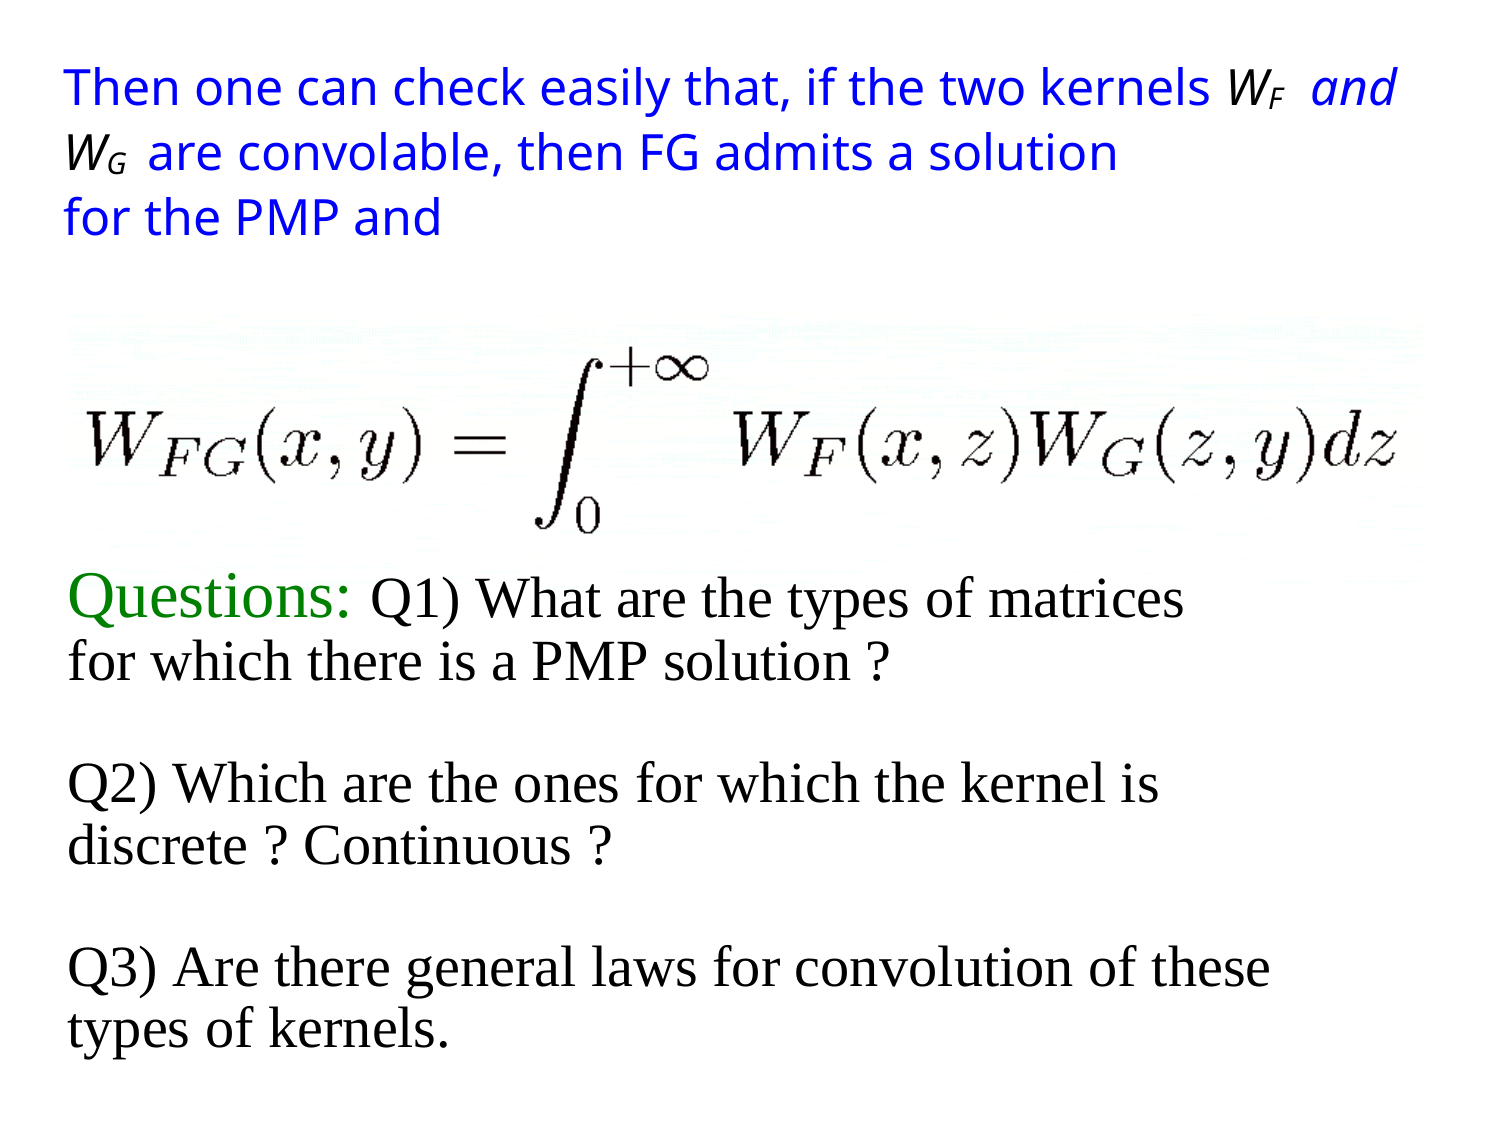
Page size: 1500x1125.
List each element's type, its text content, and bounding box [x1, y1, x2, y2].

text_box Questions: Q1) What are the types of matrices for which there is a PMP solution ? Q2) Which are the ones for which the kernel is discrete ? Continuous ? Q3) Are there general laws for convolution of these types of kernels. [52, 553, 1424, 1078]
text_box Then one can check easily that, if the two kernels WF and WG are convolable, then FG admits a solution for the PMP and [48, 46, 1447, 269]
picture [68, 310, 1423, 553]
